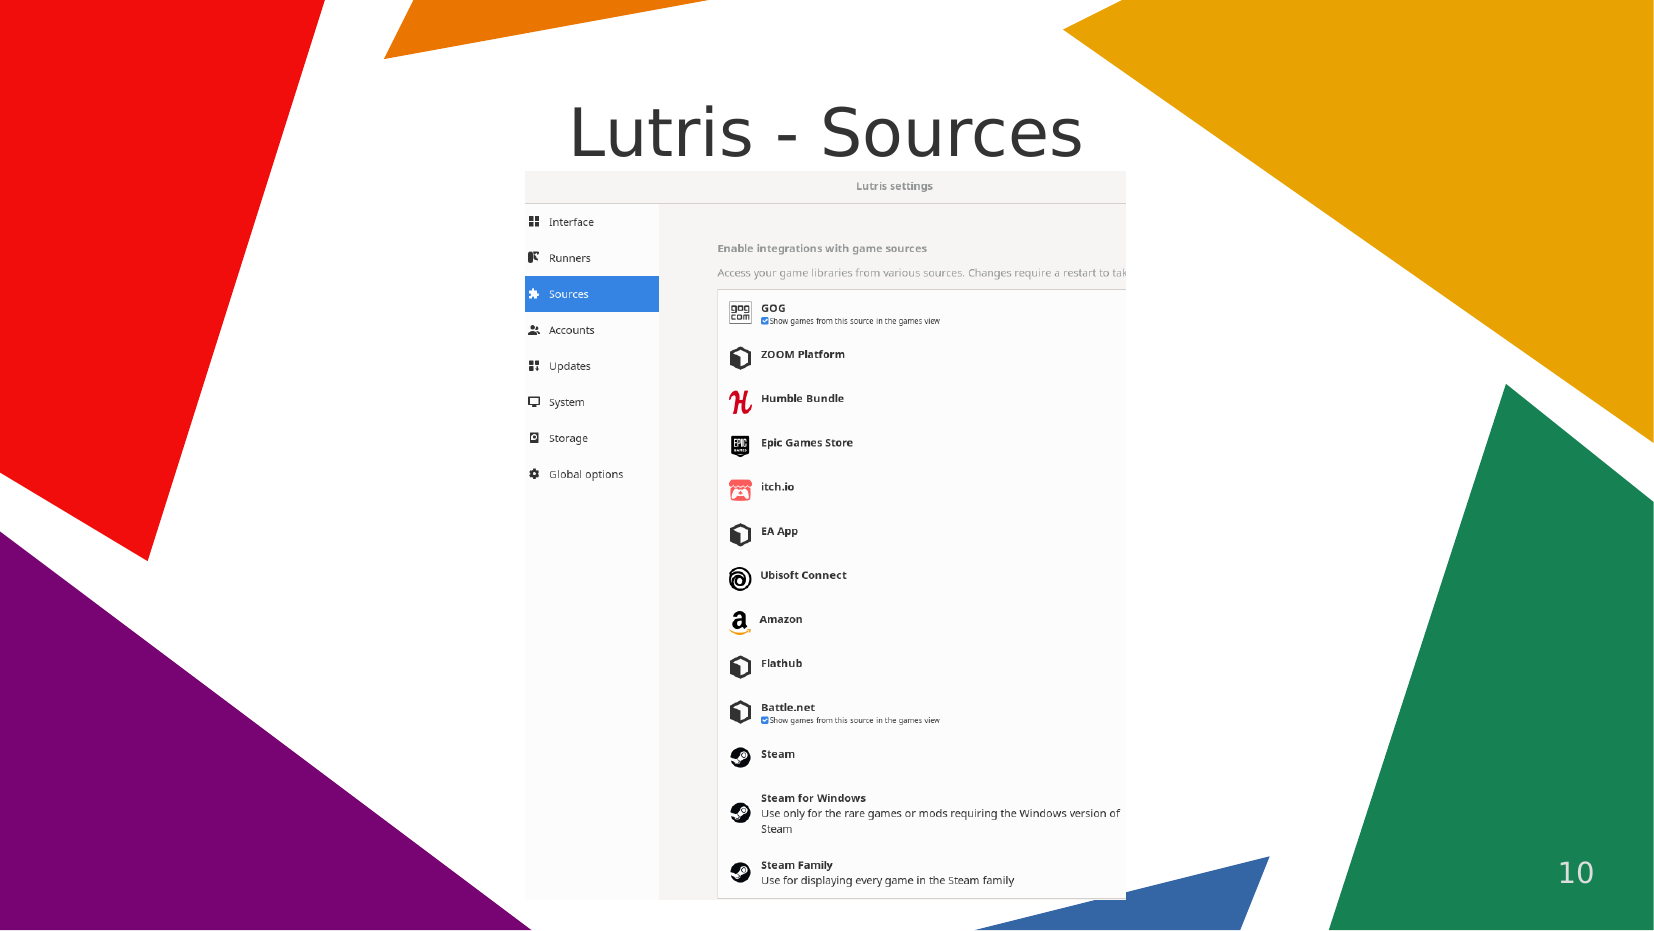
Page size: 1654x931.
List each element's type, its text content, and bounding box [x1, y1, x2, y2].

title Lutris - Sources [295, 59, 1359, 207]
picture [525, 171, 1126, 901]
